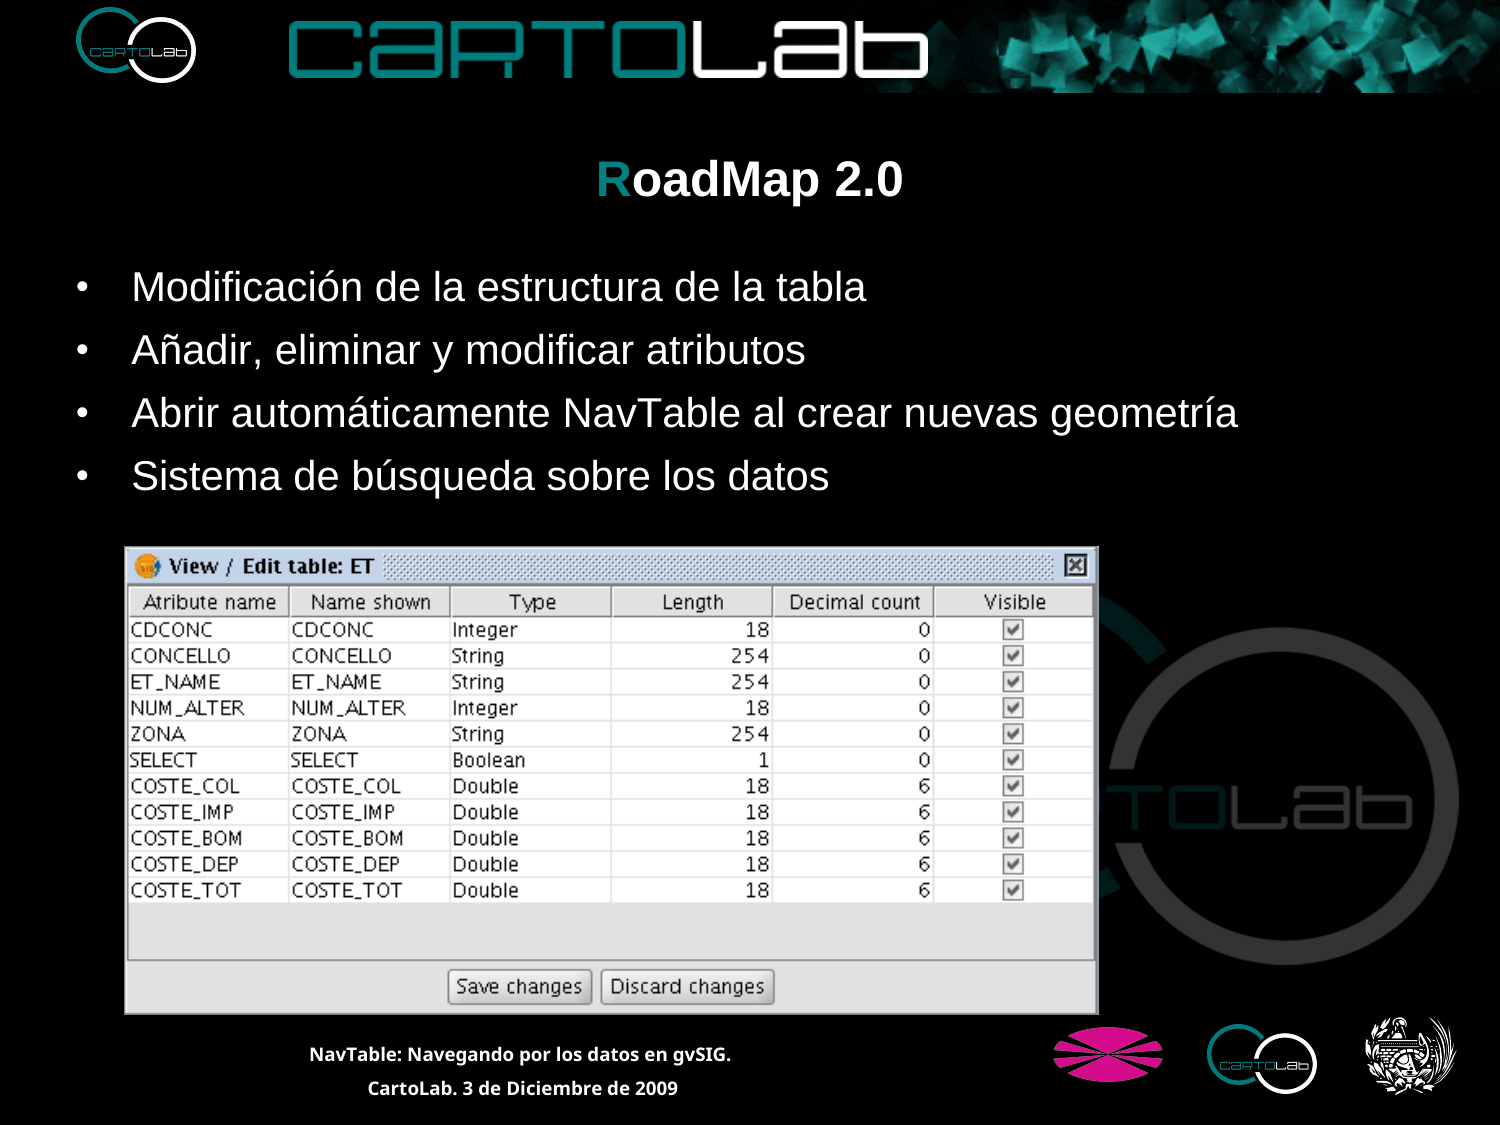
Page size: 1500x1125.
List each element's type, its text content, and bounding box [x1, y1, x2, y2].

picture [1207, 1024, 1317, 1094]
list Modificación de la estructura de la tabla Añadir, eliminar y modificar atributos Abrir automáticamente NavTable al crear nuevas geometría Sistema de búsqueda sobre los datos [75, 263, 1425, 562]
title RoadMap 2.0 [75, 138, 1425, 219]
picture [76, 7, 196, 83]
picture [124, 546, 1459, 1016]
picture [1052, 1026, 1164, 1083]
picture [289, 0, 1500, 93]
